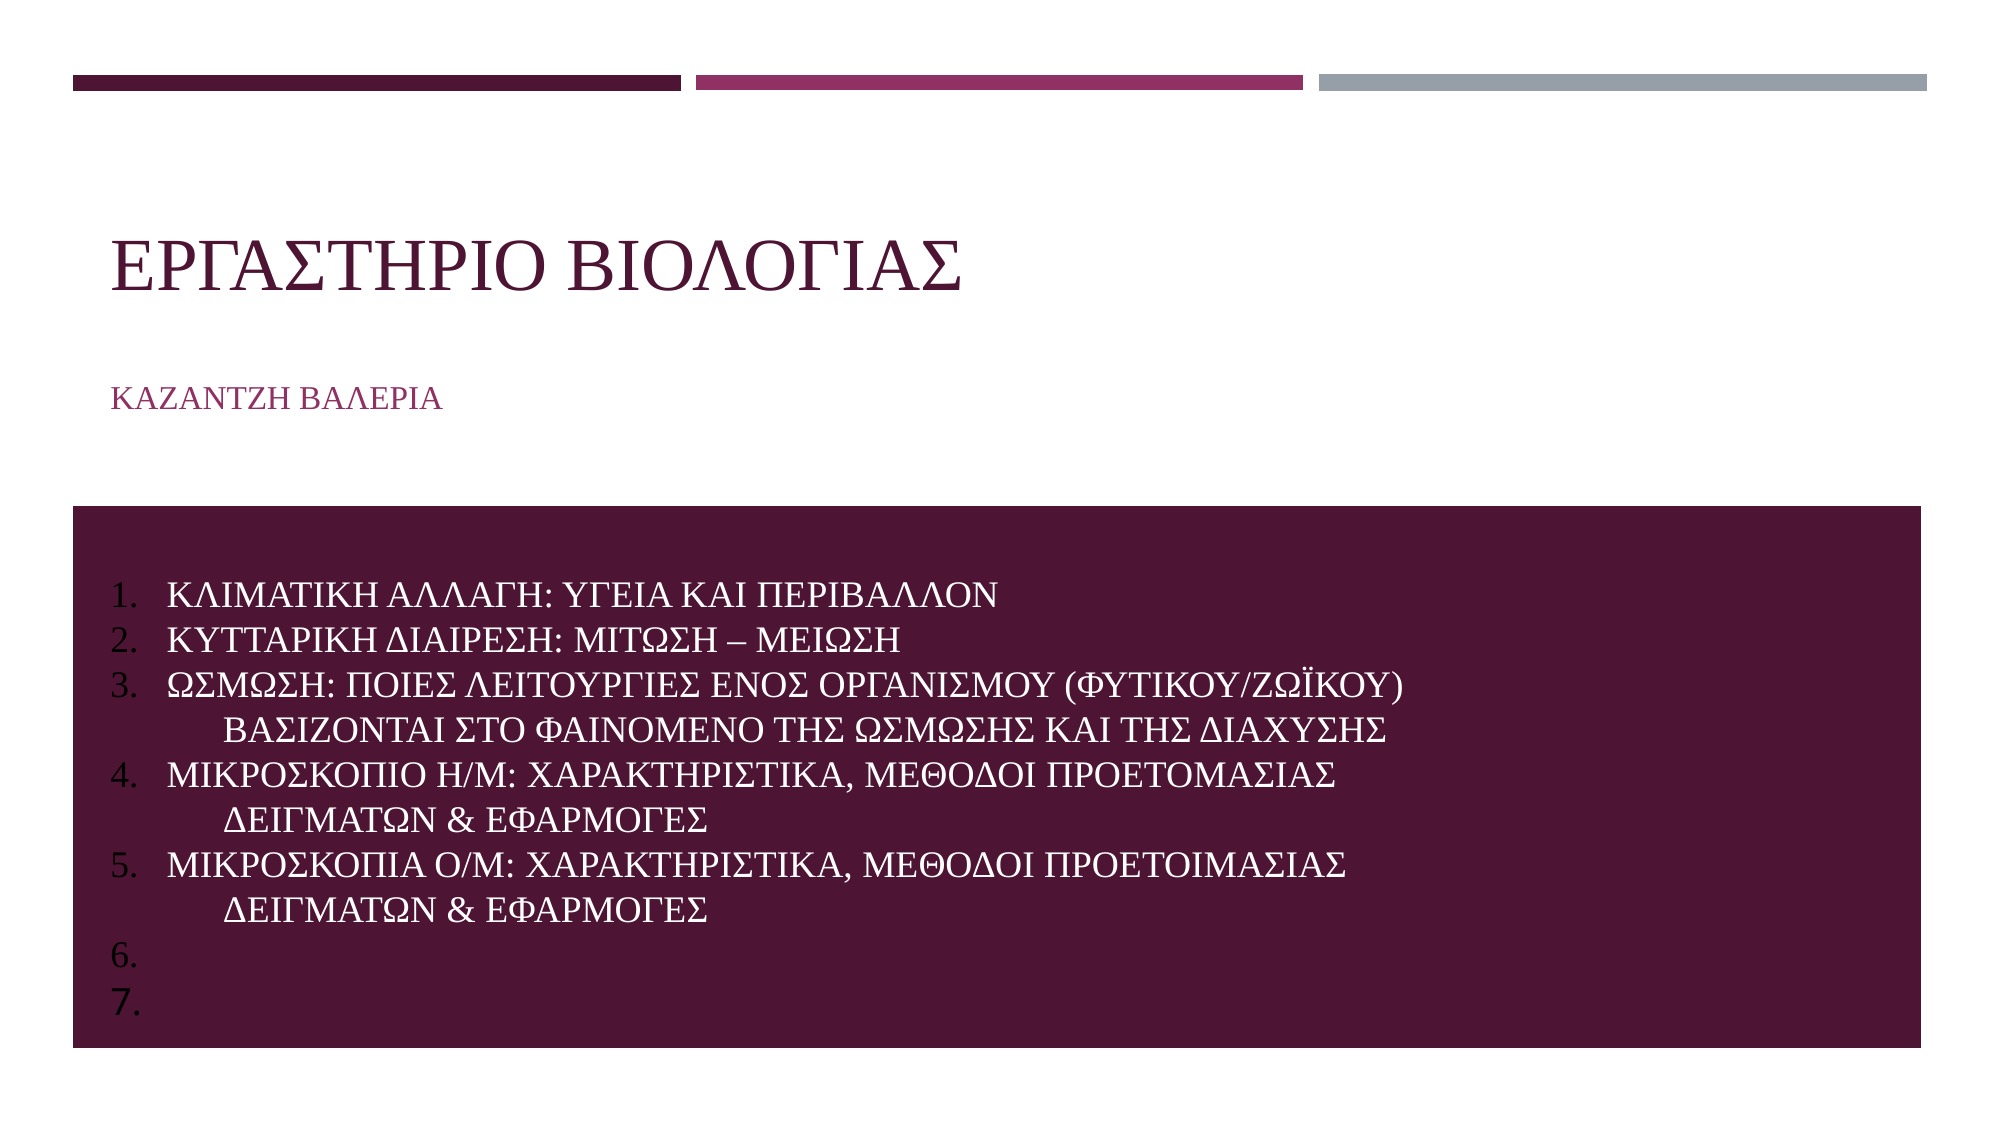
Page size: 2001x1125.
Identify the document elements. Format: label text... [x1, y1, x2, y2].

title ΕΡΓΑΣΤΗΡΙΟ βιολογιασ [95, 190, 1899, 313]
subtitle Καζαντζη βαλερια [95, 368, 1899, 466]
text_box ΚΛΙΜΑΤΙΚΗ ΑΛΛΑΓΗ: ΥΓΕΙΑ ΚΑΙ ΠΕΡΙΒΑΛΛΟΝ ΚΥΤΤΑΡΙΚΗ ΔΙΑΙΡΕΣΗ: ΜΙΤΩΣΗ – ΜΕΙΩΣΗ ΩΣΜΩΣΗ: ΠΟΙΕΣ ΛΕΙΤΟΥΡΓΙΕΣ ΕΝΟΣ ΟΡΓΑΝΙΣΜΟΥ (ΦΥΤΙΚΟΥ/ΖΩΪΚΟΥ) ΒΑΣΙΖΟΝΤΑΙ ΣΤΟ ΦΑΙΝΟΜΕΝΟ ΤΗΣ ΩΣΜΩΣΗΣ ΚΑΙ ΤΗΣ ΔΙΑΧΥΣΗΣ ΜΙΚΡΟΣΚΟΠΙΟ Η/Μ: ΧΑΡΑΚΤΗΡΙΣΤΙΚΑ, ΜΕΘΟΔΟΙ ΠΡΟΕΤΟΜΑΣΙΑΣ ΔΕΙΓΜΑΤΩΝ & ΕΦΑΡΜΟΓΕΣ ΜΙΚΡΟΣΚΟΠΙΑ Ο/Μ: ΧΑΡΑΚΤΗΡΙΣΤΙΚΑ, ΜΕΘΟΔΟΙ ΠΡΟΕΤΟΙΜΑΣΙΑΣ ΔΕΙΓΜΑΤΩΝ & ΕΦΑΡΜΟΓΕΣ [95, 562, 1460, 1033]
